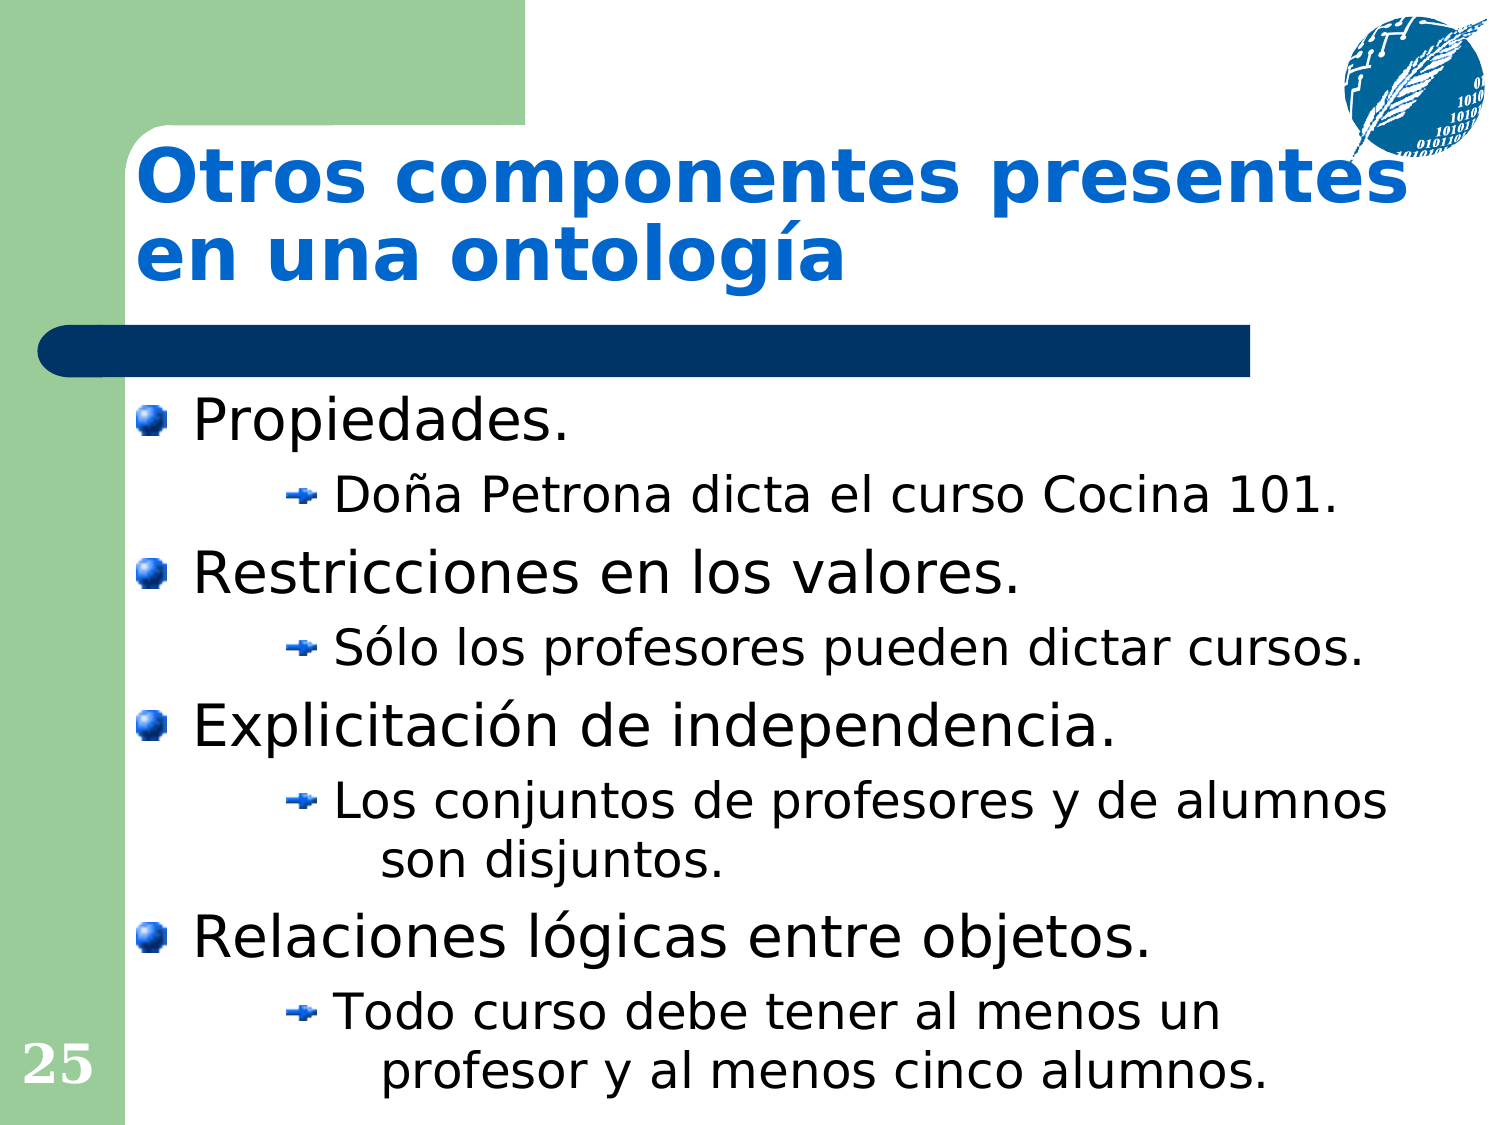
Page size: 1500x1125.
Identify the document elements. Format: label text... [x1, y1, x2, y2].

picture [1427, 138, 1431, 148]
picture [1341, 15, 1487, 172]
list Propiedades. Doña Petrona dicta el curso Cocina 101. Restricciones en los valores. Sólo los profesores pueden dictar cursos. Explicitación de independencia. Los conjuntos de profesores y de alumnos son disjuntos. Relaciones lógicas entre objetos. Todo curso debe tener al menos un profesor y al menos cinco alumnos. [136, 386, 1399, 1108]
title Otros componentes presentes en una ontología [135, 135, 1412, 301]
picture [1416, 140, 1425, 149]
picture [1433, 139, 1440, 147]
picture [1436, 127, 1450, 136]
